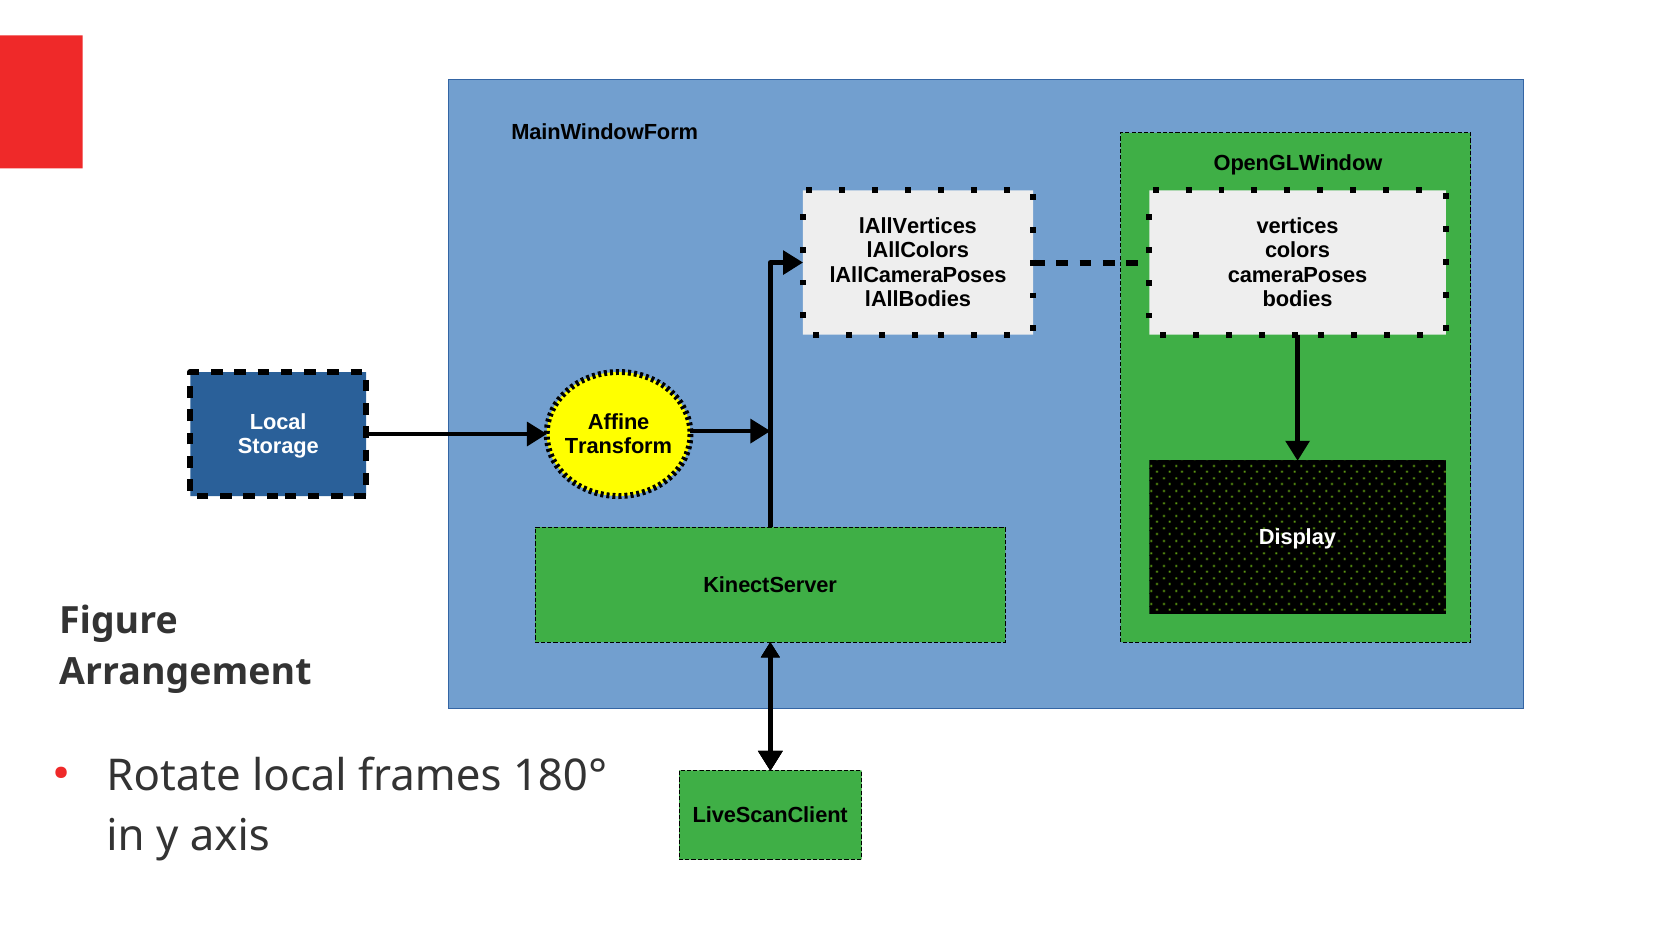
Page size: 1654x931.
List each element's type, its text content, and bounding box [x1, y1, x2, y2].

text_box MainWindowForm [472, 119, 737, 169]
title Figure Arrangement [59, 566, 497, 723]
text_box Affine Transform [546, 371, 691, 497]
text_box [448, 433, 769, 709]
list Rotate local frames 180° in y axis [35, 744, 627, 931]
text_box [448, 79, 1524, 709]
text_box OpenGLWindow [1197, 150, 1399, 176]
text_box Local Storage [190, 372, 367, 497]
text_box KinectServer [535, 527, 1006, 643]
text_box lAllVertices lAllColors lAllCameraPoses lAllBodies [802, 190, 1034, 335]
text_box vertices colors cameraPoses bodies [1149, 190, 1446, 335]
text_box LiveScanClient [679, 770, 862, 860]
text_box Display [1149, 460, 1446, 614]
